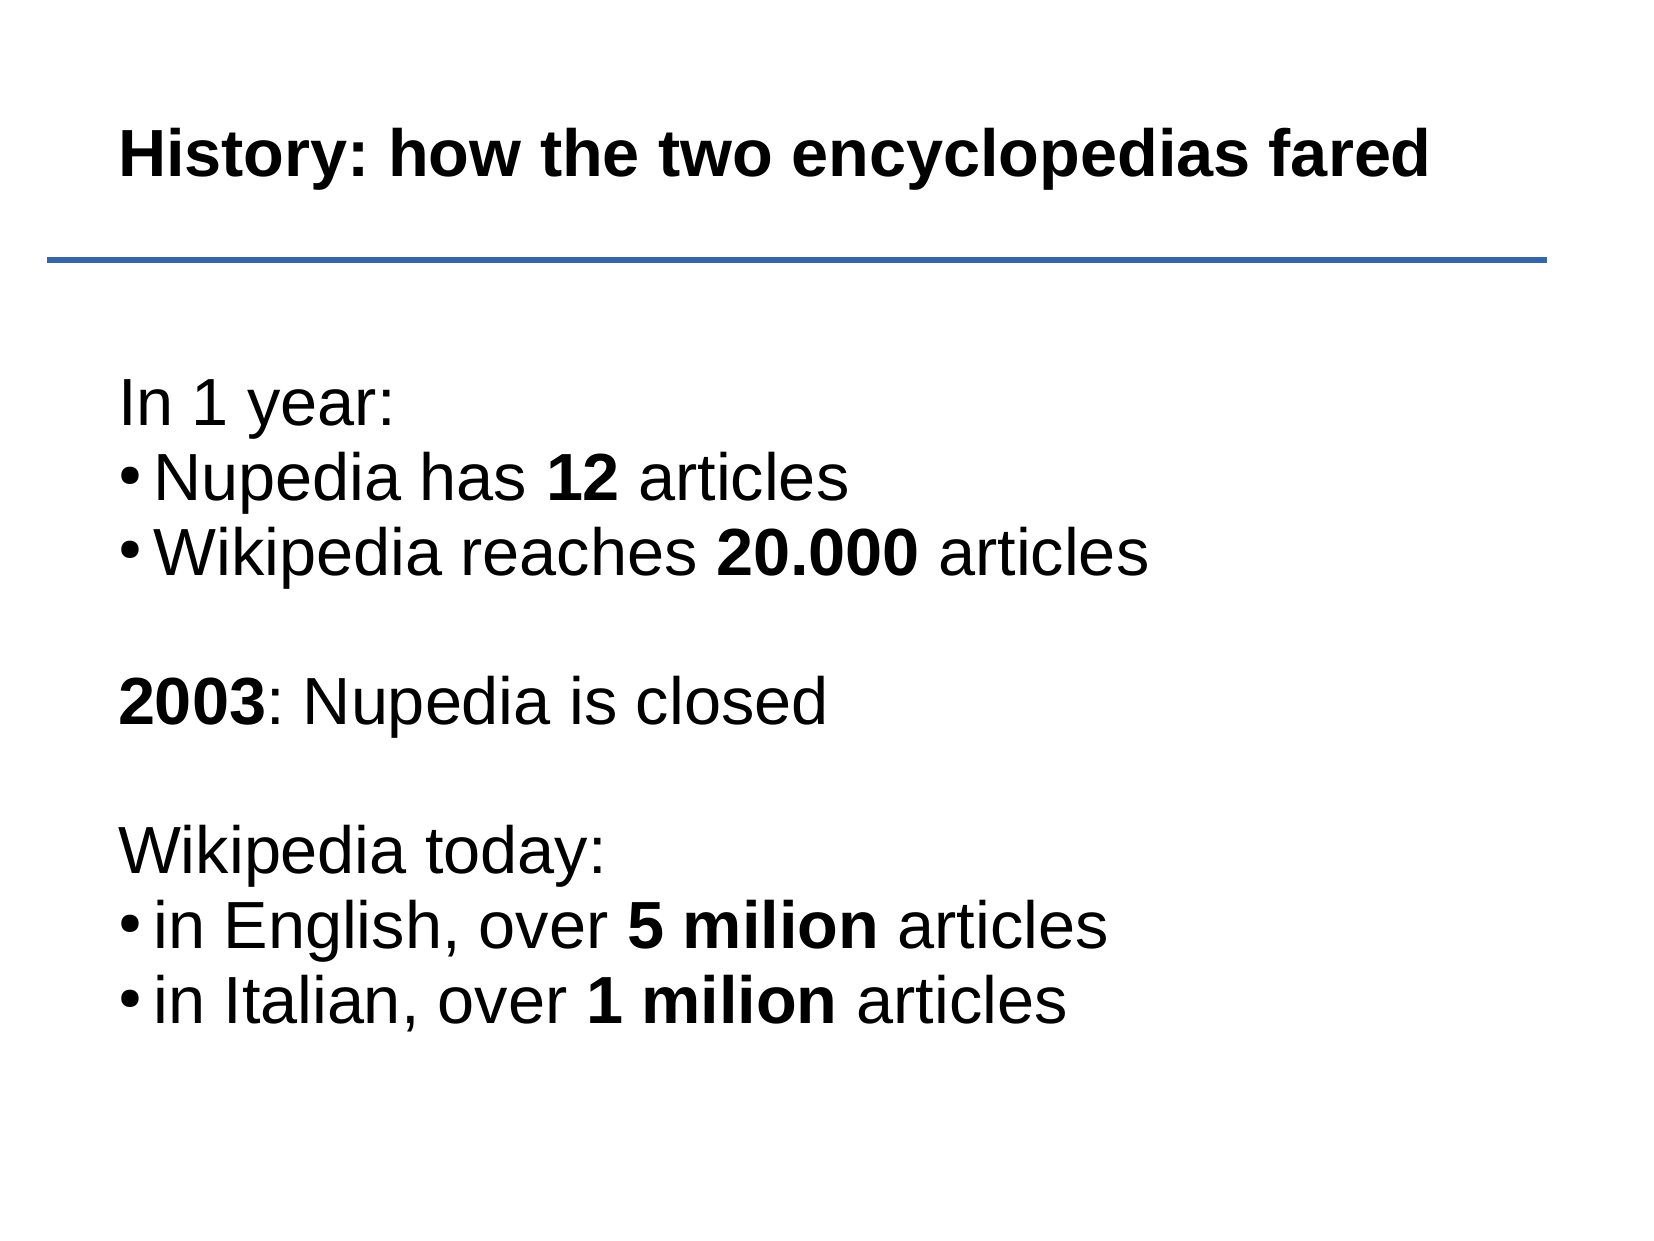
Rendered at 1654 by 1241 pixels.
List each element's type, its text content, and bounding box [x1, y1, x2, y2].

subtitle In 1 year: Nupedia has 12 articles Wikipedia reaches 20.000 articles 2003: Nupedia is closed Wikipedia today: in English, over 5 milion articles in Italian, over 1 milion articles [118, 290, 1548, 1170]
title History: how the two encyclopedias fared [118, 49, 1571, 257]
